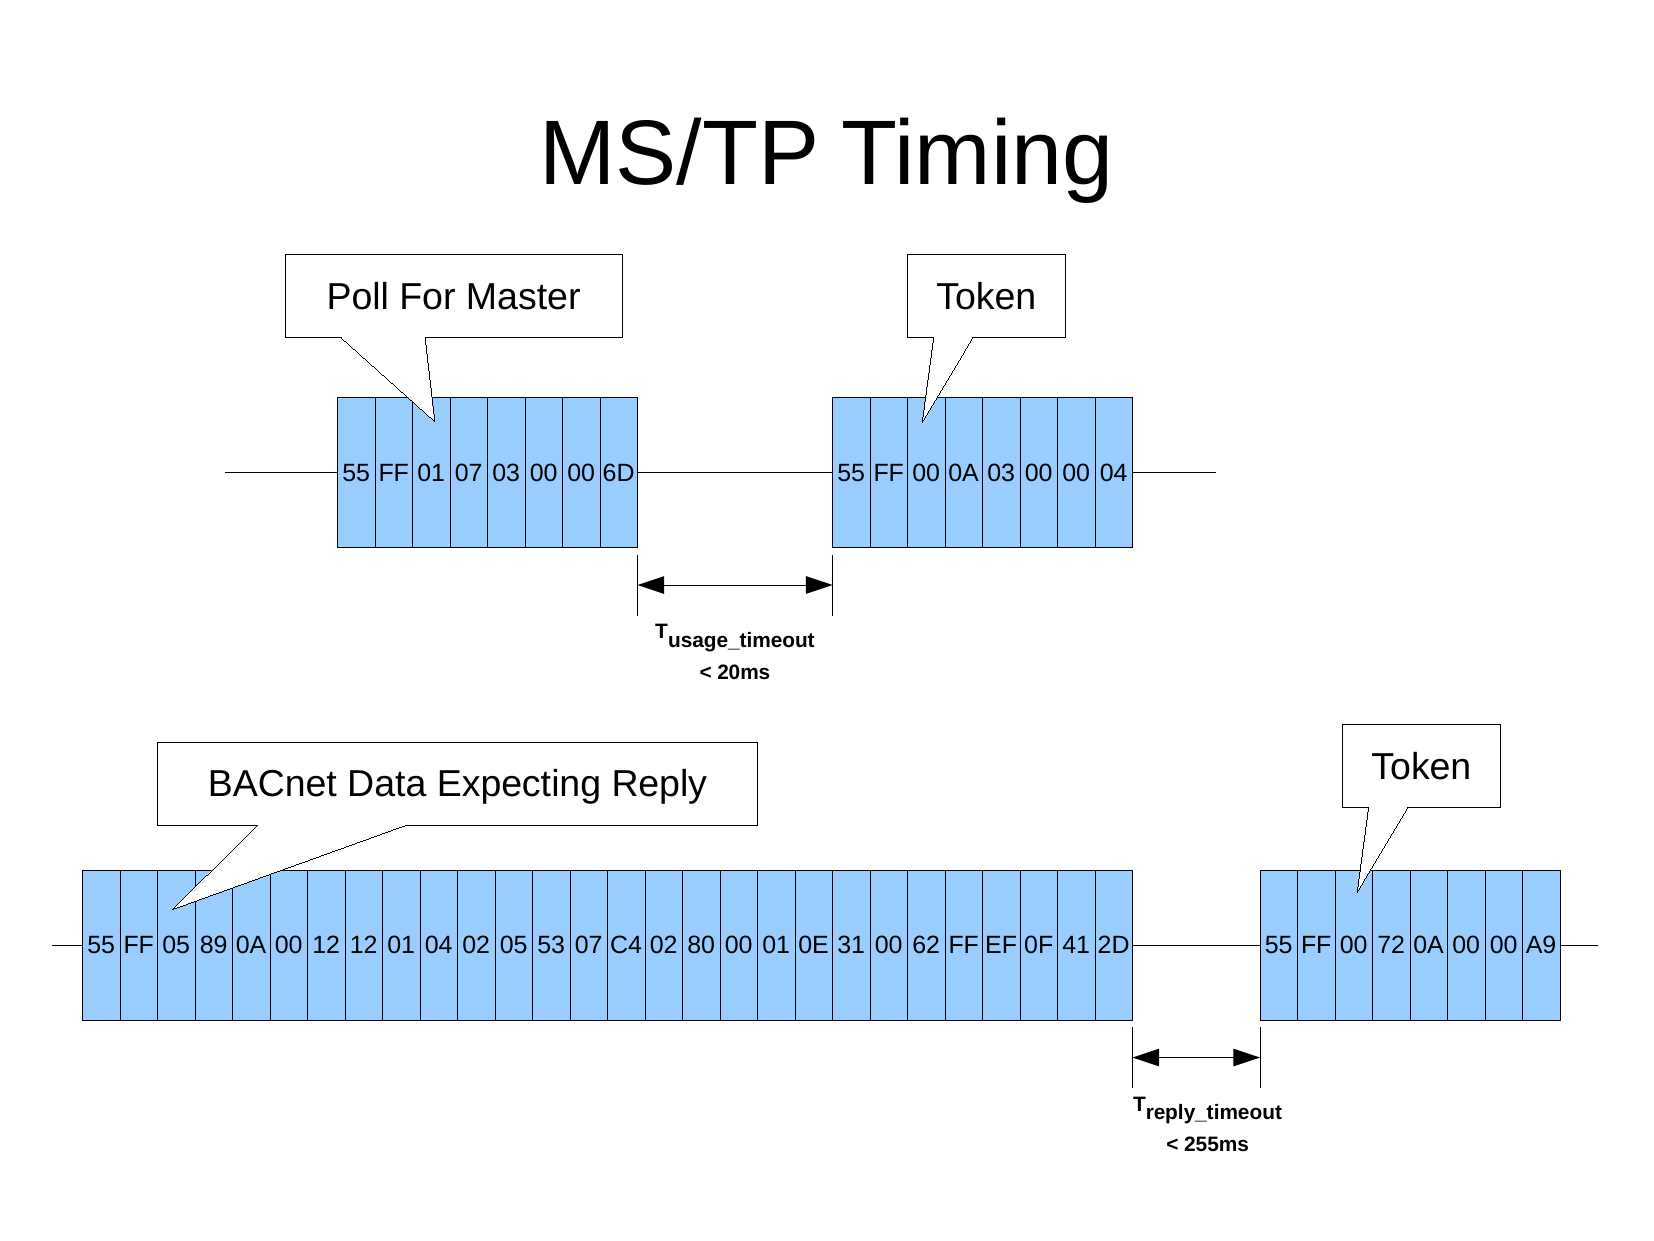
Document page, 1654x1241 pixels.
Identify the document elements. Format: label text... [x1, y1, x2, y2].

text_box 00 [720, 870, 757, 1021]
text_box 55 [832, 397, 870, 548]
text_box 12 [345, 870, 383, 1021]
text_box 05 [495, 870, 532, 1021]
text_box 01 [757, 870, 795, 1021]
text_box 89 [195, 870, 211, 885]
text_box 41 [1057, 870, 1095, 1021]
text_box 00 [1020, 397, 1057, 548]
text_box 03 [982, 397, 1020, 548]
text_box 00 [525, 397, 562, 548]
title MS/TP Timing [82, 56, 1571, 250]
text_box FF [870, 397, 907, 548]
text_box 55 [1260, 870, 1297, 1021]
text_box 55 [337, 397, 375, 548]
text_box FF [120, 870, 157, 1021]
text_box 0F [1020, 870, 1057, 1021]
text_box 00 [870, 870, 907, 1021]
text_box FF [375, 397, 412, 548]
text_box 0A [945, 397, 982, 548]
text_box 07 [570, 870, 607, 1021]
text_box FF [945, 870, 983, 1021]
text_box 04 [1095, 397, 1133, 548]
text_box A9 [1522, 870, 1561, 1021]
text_box 6D [600, 397, 638, 548]
text_box 01 [412, 397, 450, 548]
text_box 04 [420, 870, 457, 1021]
text_box 05 [157, 870, 195, 1021]
text_box 02 [645, 870, 683, 1021]
text_box 07 [450, 397, 487, 548]
text_box FF [1297, 870, 1335, 1021]
text_box 00 [1485, 870, 1522, 1021]
text_box Treply_timeout < 255ms [1080, 1084, 1336, 1166]
text_box 55 [82, 870, 120, 1021]
text_box 00 [907, 397, 945, 548]
text_box 00 [1335, 870, 1372, 1021]
text_box 12 [307, 870, 345, 1021]
text_box Poll For Master [285, 254, 623, 422]
text_box 00 [1057, 397, 1095, 548]
text_box 0A [1410, 870, 1447, 1021]
text_box 03 [487, 397, 525, 548]
text_box BACnet Data Expecting Reply [157, 742, 758, 910]
text_box Token [907, 254, 1066, 423]
text_box 00 [562, 397, 600, 548]
text_box Token [1342, 724, 1501, 893]
text_box 02 [457, 870, 495, 1021]
text_box Tusage_timeout < 20ms [630, 612, 841, 693]
text_box 62 [907, 870, 945, 1021]
text_box 0A [232, 875, 270, 1021]
text_box 72 [1372, 870, 1410, 1021]
text_box 2D [1095, 870, 1133, 1021]
text_box 00 [1447, 870, 1485, 1021]
text_box 53 [532, 870, 570, 1021]
text_box C4 [607, 870, 645, 1021]
text_box 0E [795, 870, 832, 1021]
text_box 80 [683, 870, 720, 1021]
text_box 00 [270, 870, 307, 1021]
text_box 01 [383, 870, 420, 1021]
text_box 89 [195, 889, 232, 1021]
text_box 31 [832, 870, 870, 1021]
text_box EF [983, 870, 1020, 1021]
